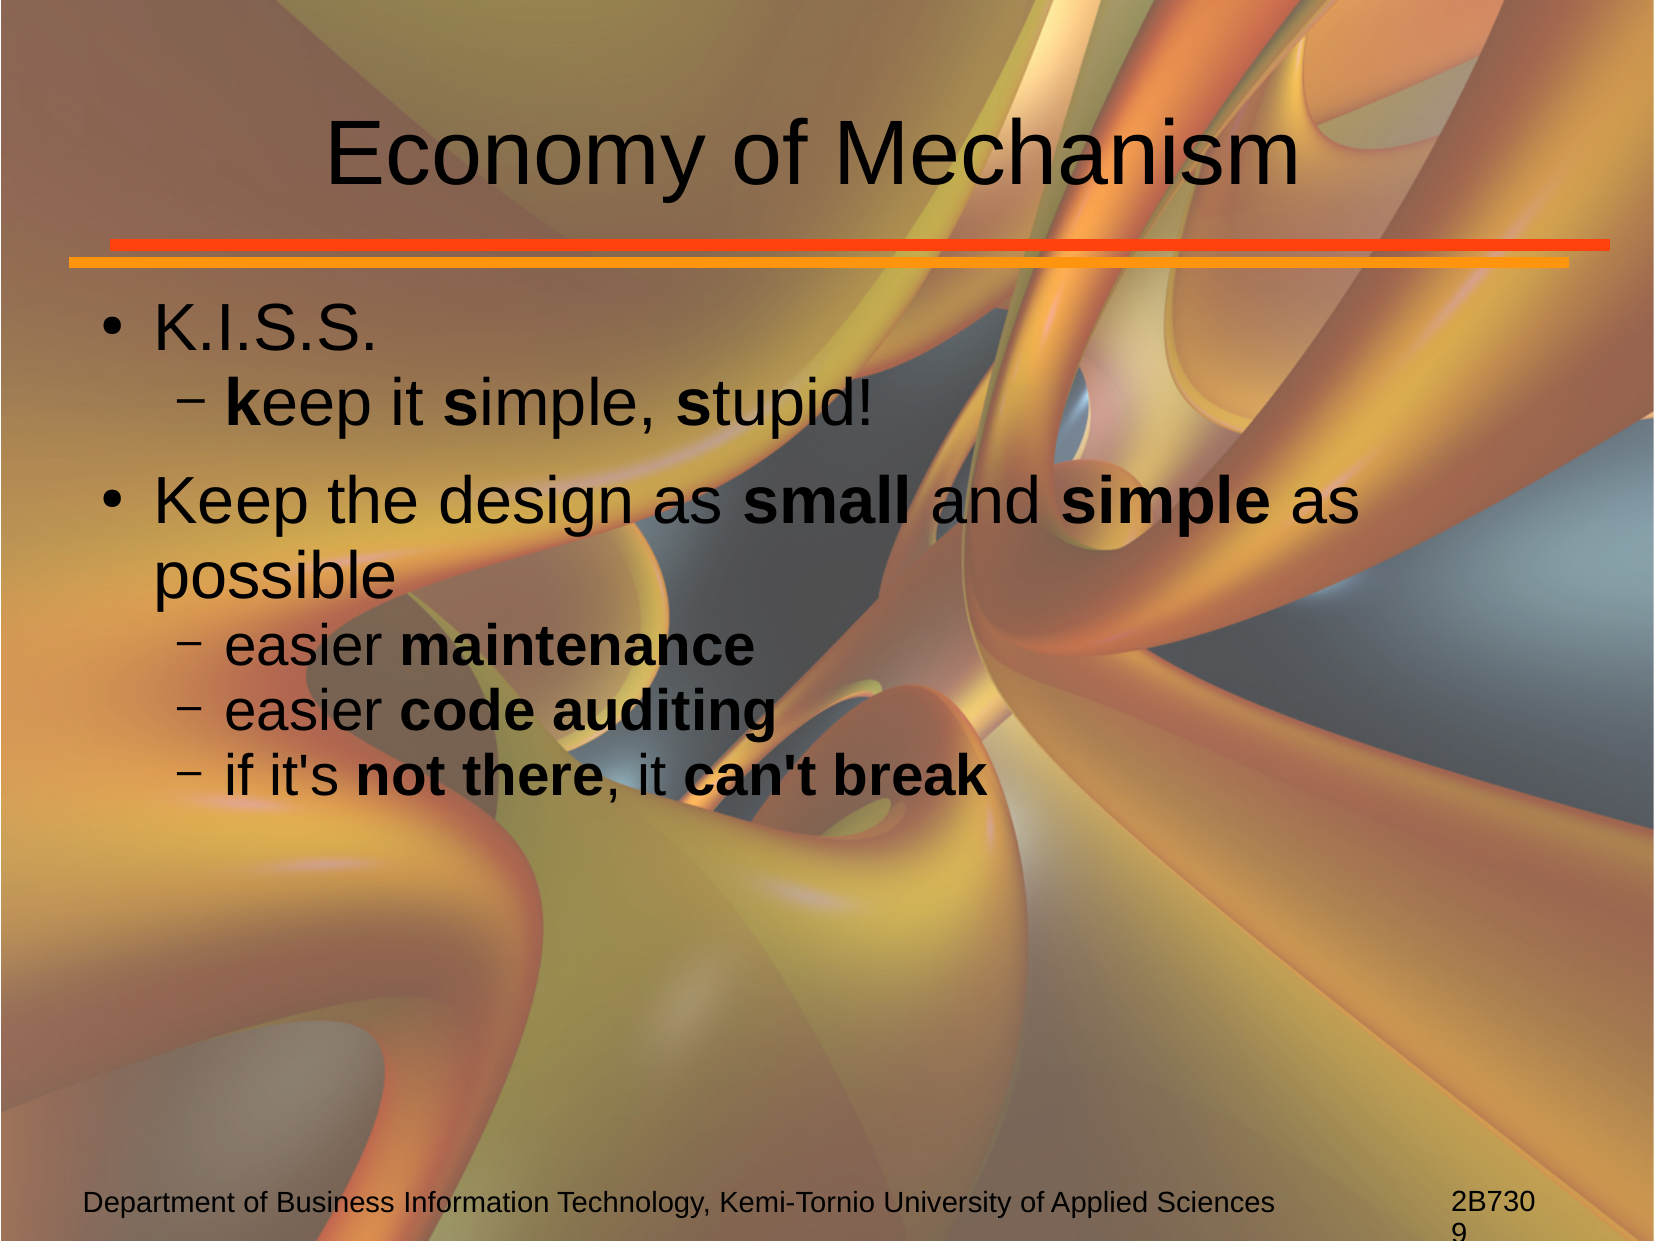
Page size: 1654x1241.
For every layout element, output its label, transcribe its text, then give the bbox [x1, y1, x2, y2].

title Economy of Mechanism [82, 56, 1571, 250]
list K.I.S.S. keep it simple, stupid! Keep the design as small and simple as possible easier maintenance easier code auditing if it's not there, it can't break [82, 290, 1571, 1094]
